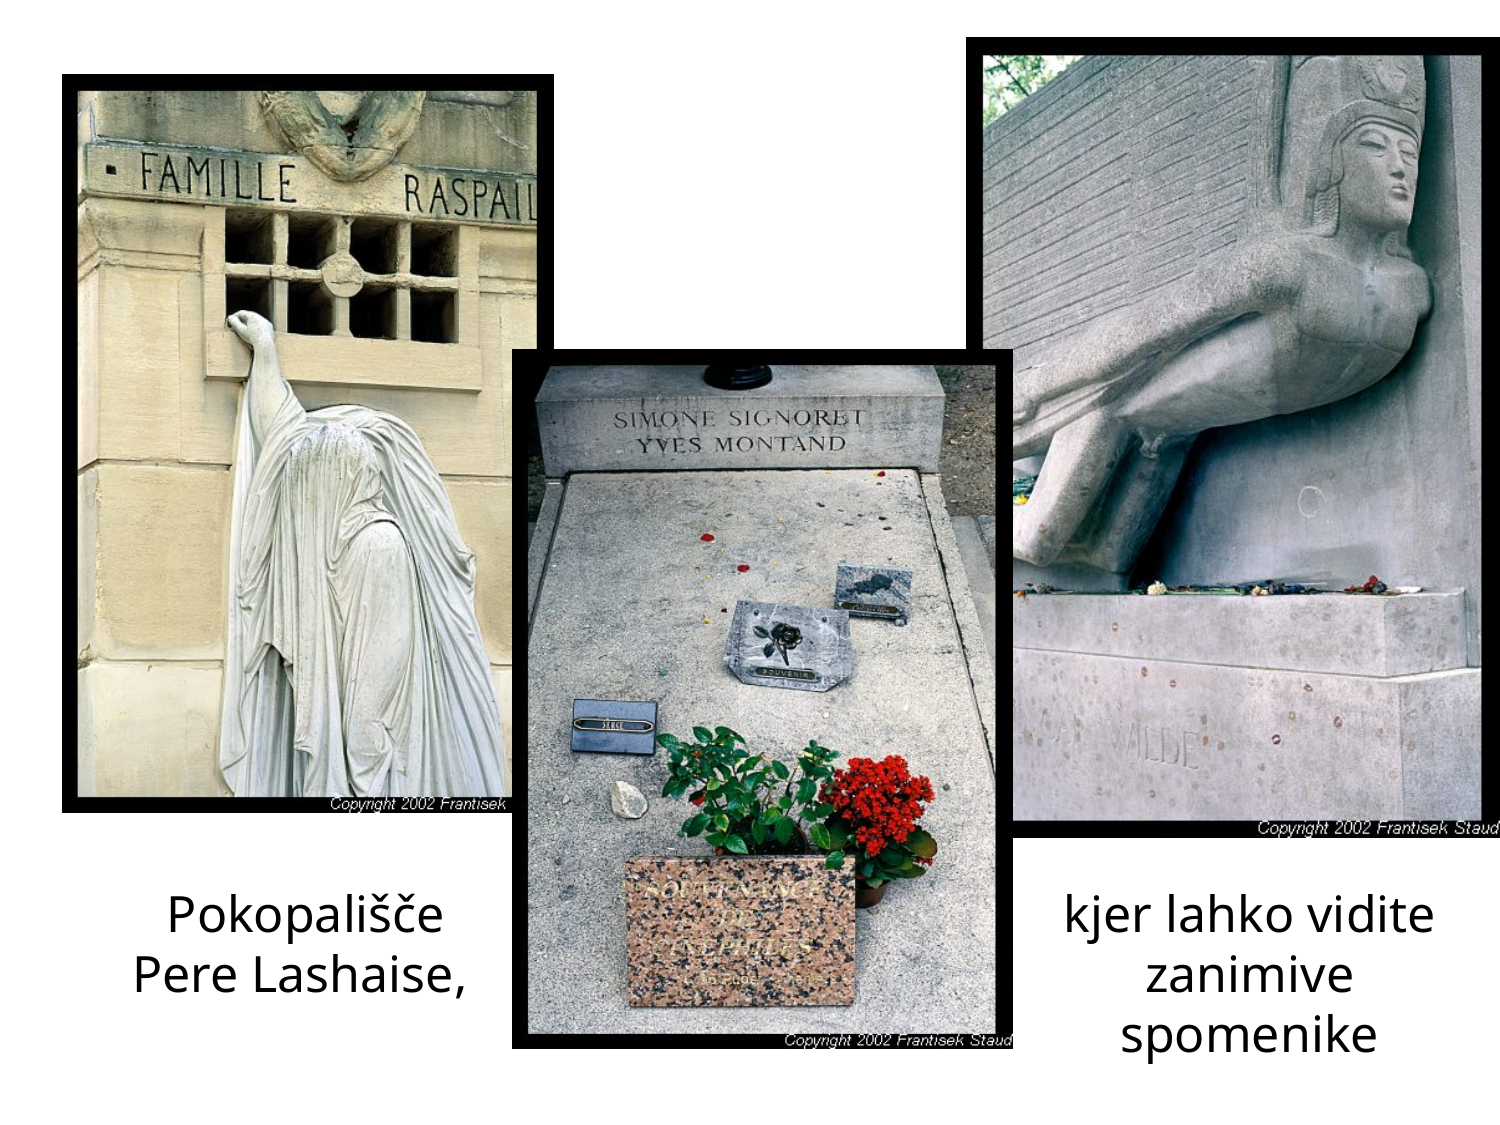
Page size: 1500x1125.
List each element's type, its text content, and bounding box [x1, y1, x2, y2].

text_box Pokopališče Pere Lashaise, [112, 874, 500, 1010]
picture [62, 37, 1500, 1049]
text_box kjer lahko vidite zanimive spomenike [1037, 874, 1463, 1070]
